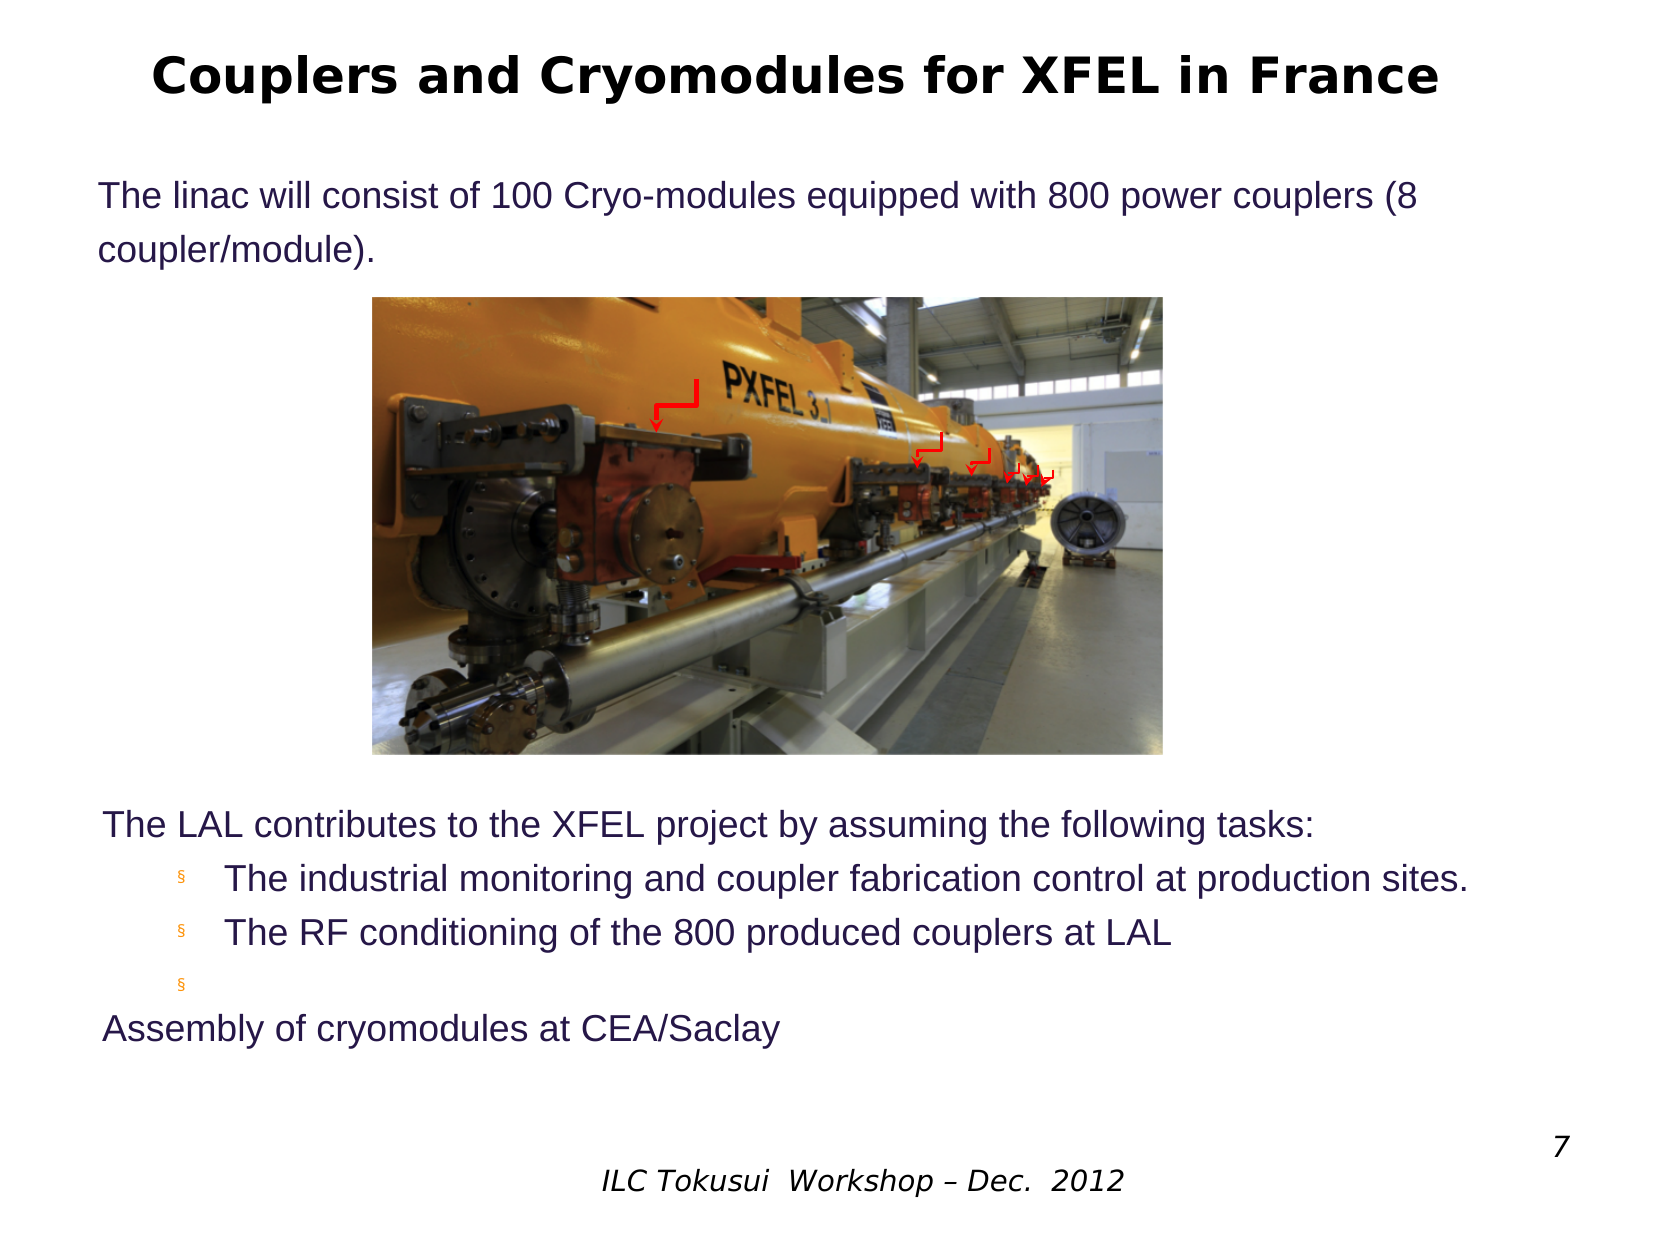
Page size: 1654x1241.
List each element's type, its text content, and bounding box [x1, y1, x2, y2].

text_box The LAL contributes to the XFEL project by assuming the following tasks: The industrial monitoring and coupler fabrication control at production sites. The RF conditioning of the 800 produced couplers at LAL Assembly of cryomodules at CEA/Saclay [87, 783, 1495, 1059]
picture [371, 296, 1164, 755]
text_box The linac will consist of 100 Cryo-modules equipped with 800 power couplers (8 coupler/module). [82, 154, 1515, 278]
text_box Couplers and Cryomodules for XFEL in France [137, 39, 1453, 113]
